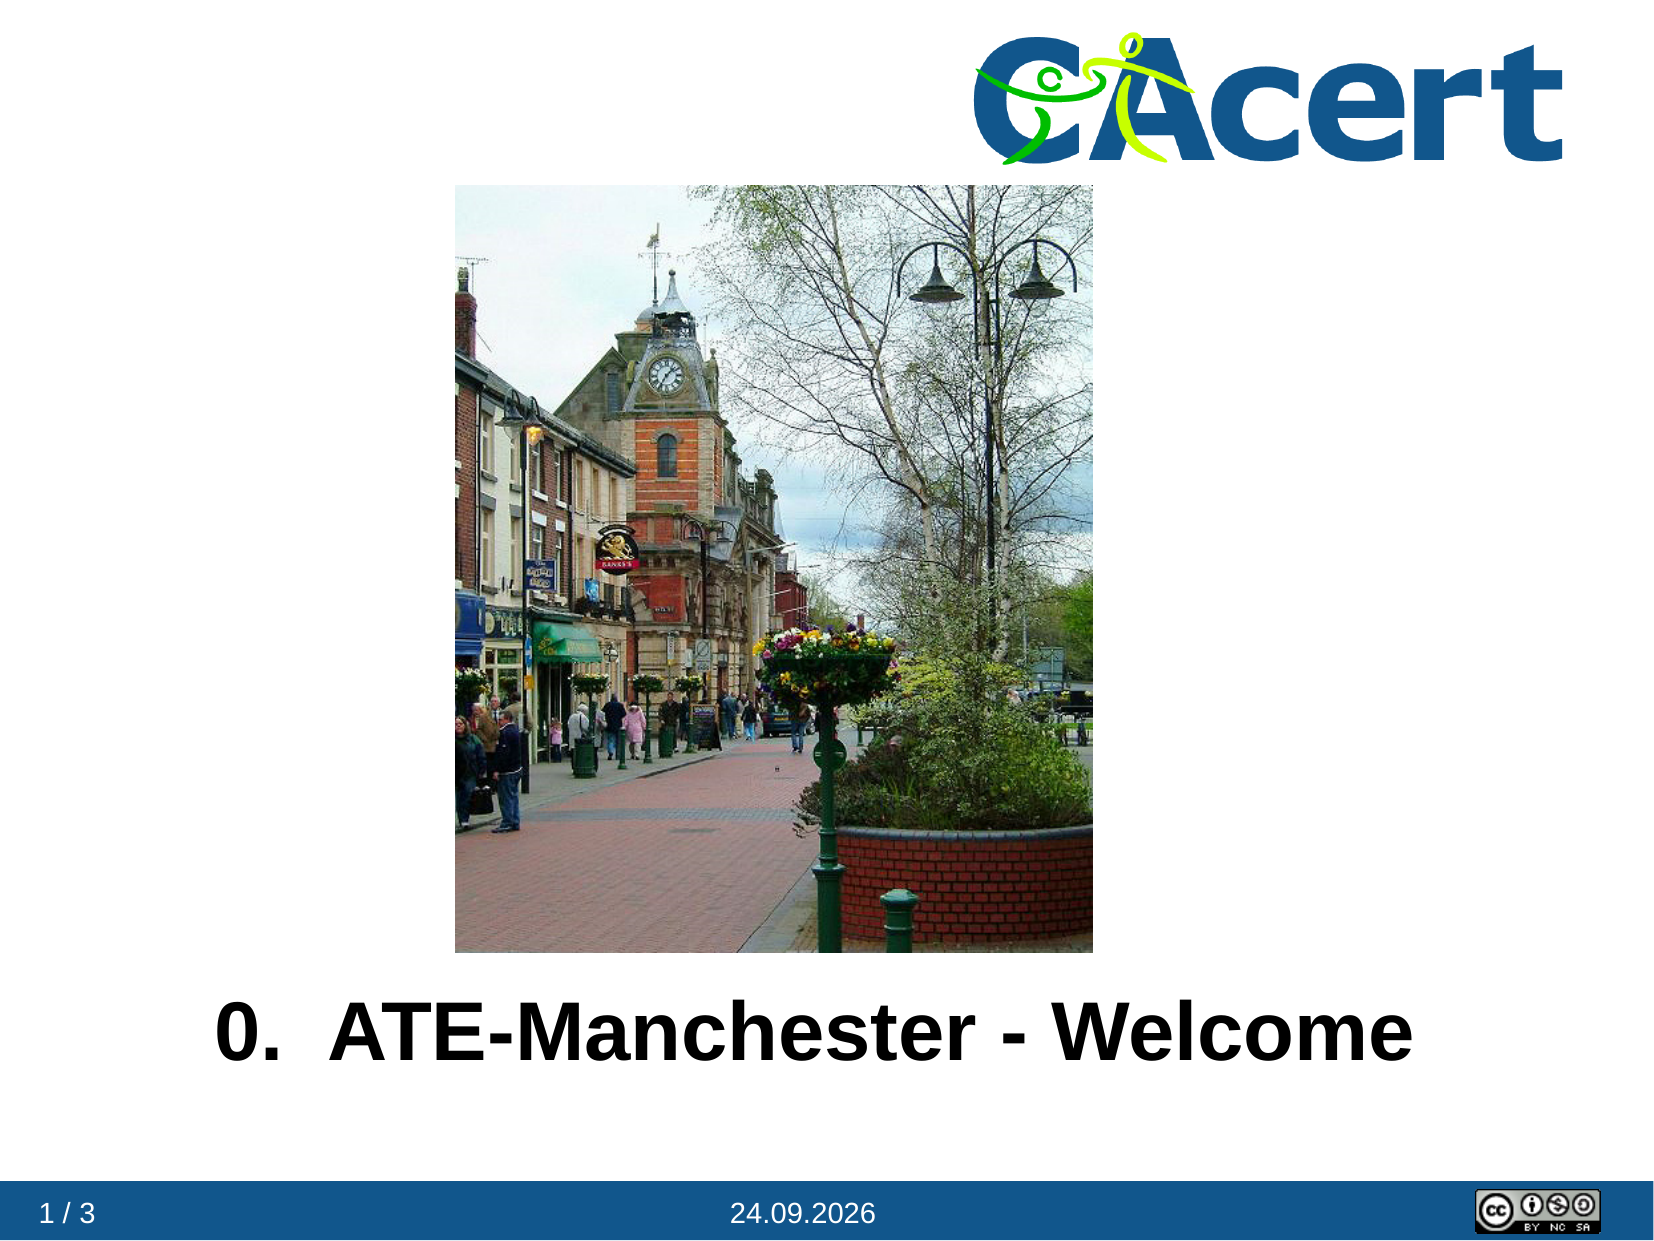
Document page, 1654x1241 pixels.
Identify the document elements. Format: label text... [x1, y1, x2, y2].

title 0. ATE-Manchester - Welcome [70, 941, 1560, 1123]
picture [1475, 1189, 1601, 1234]
picture [455, 185, 1093, 953]
picture [972, 30, 1564, 166]
